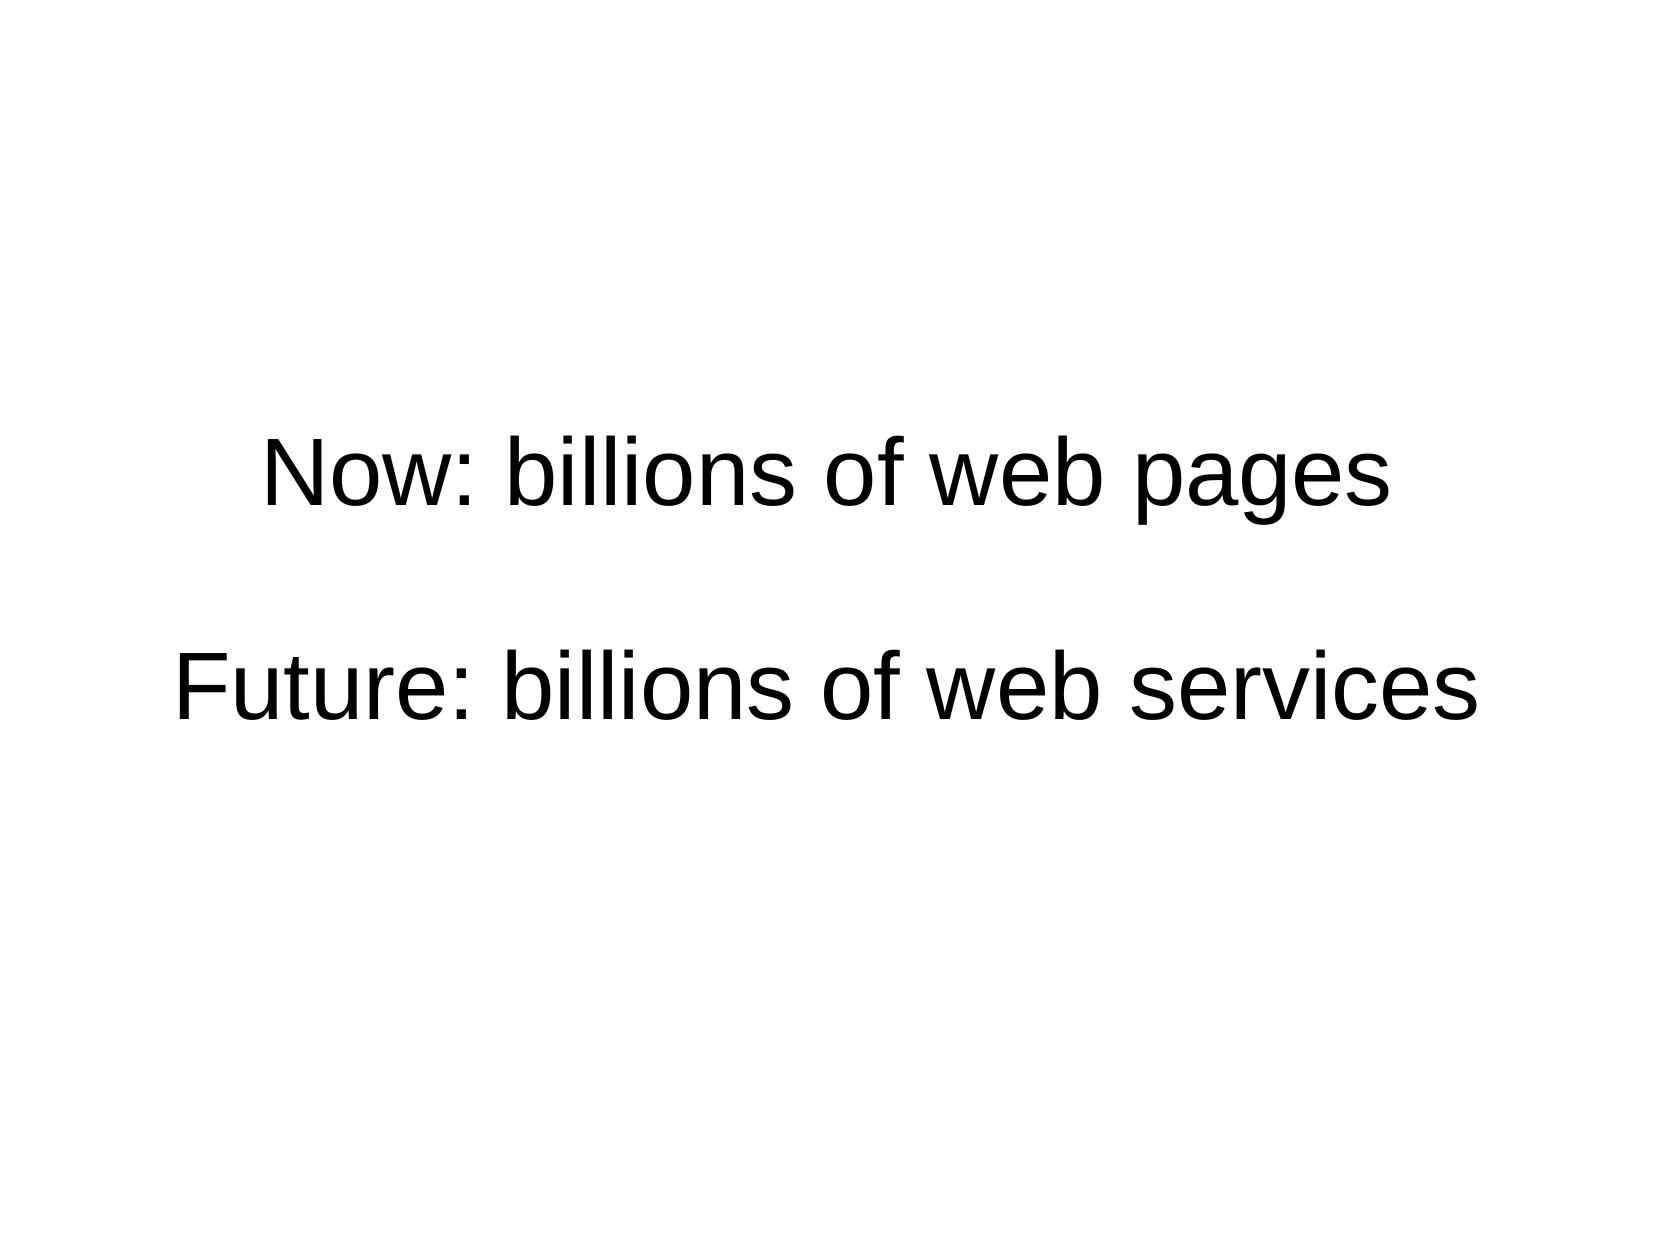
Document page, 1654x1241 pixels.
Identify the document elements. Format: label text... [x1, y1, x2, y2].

subtitle Now: billions of web pages Future: billions of web services [82, 49, 1571, 1109]
